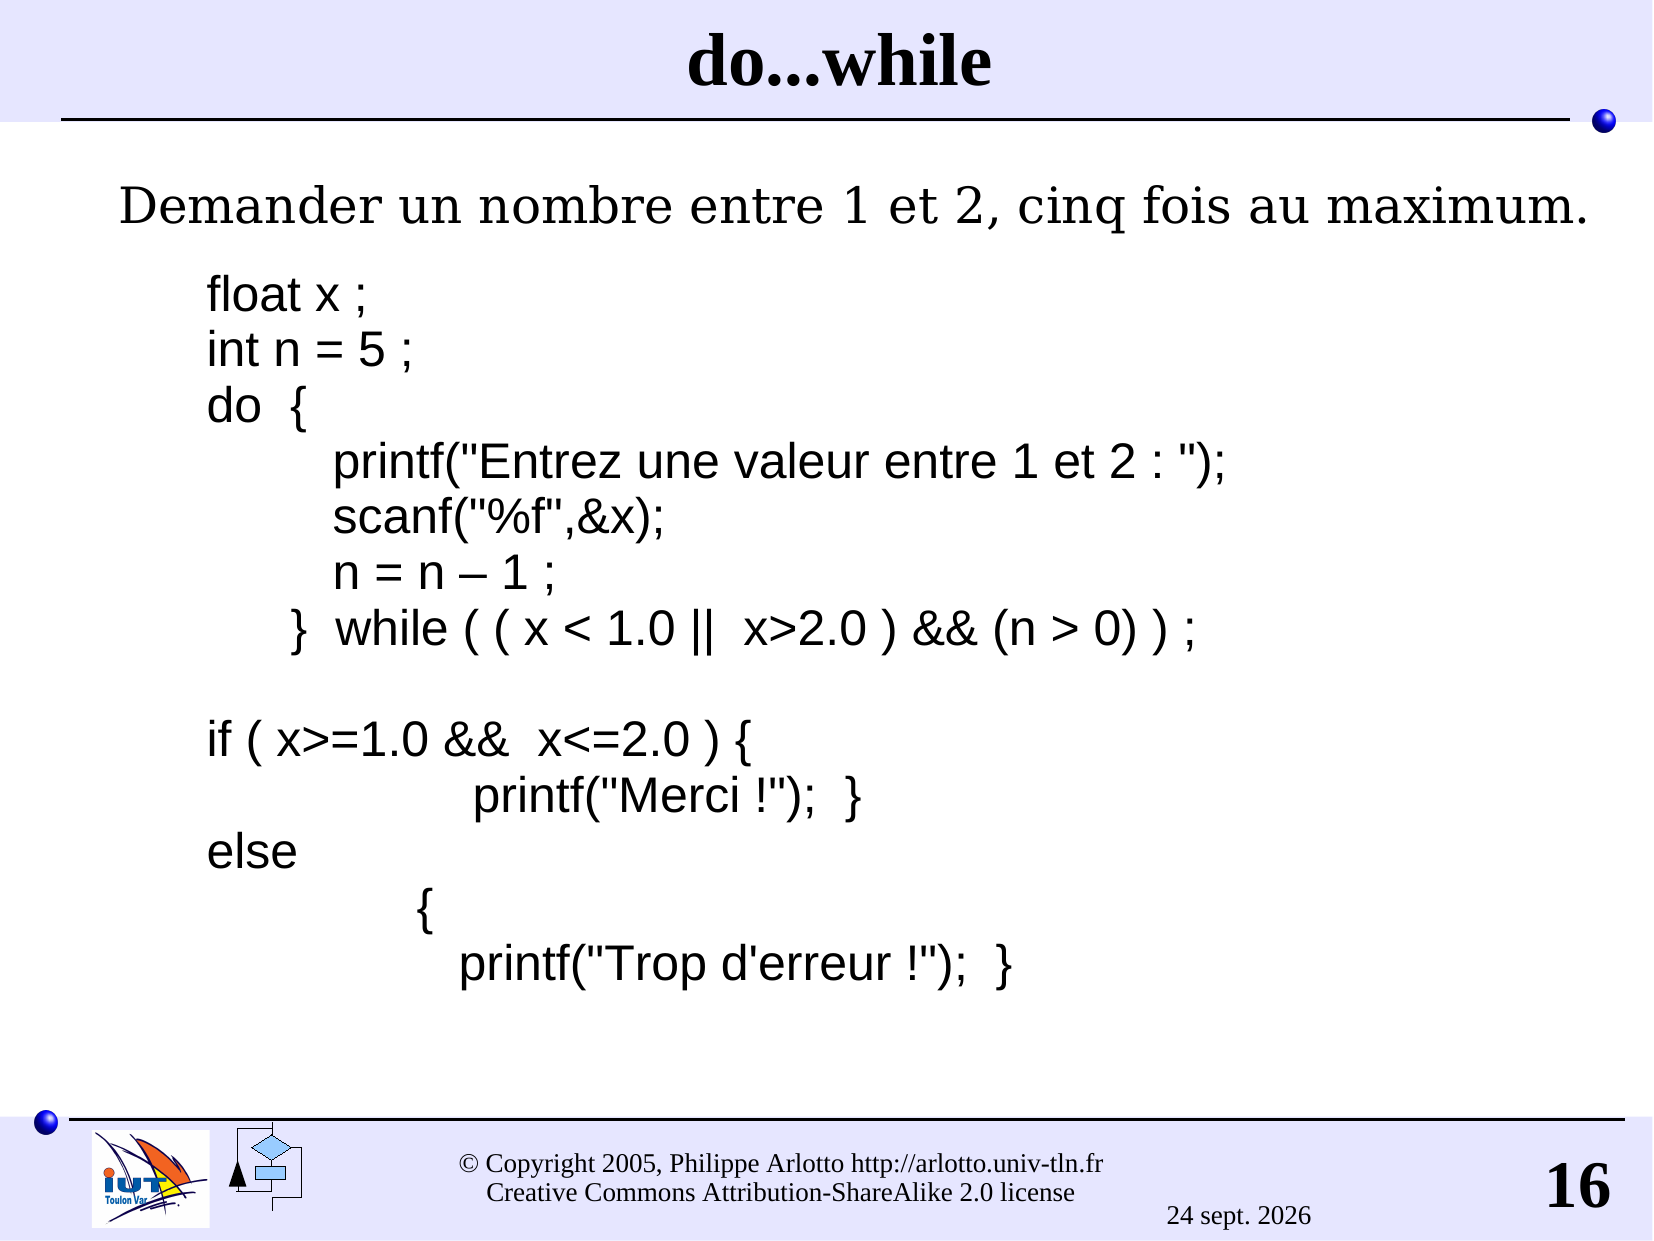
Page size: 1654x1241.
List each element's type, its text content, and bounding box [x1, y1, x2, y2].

text_box float x ; int n = 5 ; do { printf("Entrez une valeur entre 1 et 2 : "); scanf("%f",&x); n = n – 1 ; } while ( ( x < 1.0 || x>2.0 ) && (n > 0) ) ; if ( x>=1.0 && x<=2.0 ) { printf("Merci !"); } else { printf("Trop d'erreur !"); } [206, 265, 1229, 991]
title do...while [95, 14, 1585, 107]
text_box Demander un nombre entre 1 et 2, cinq fois au maximum. [118, 177, 1625, 236]
